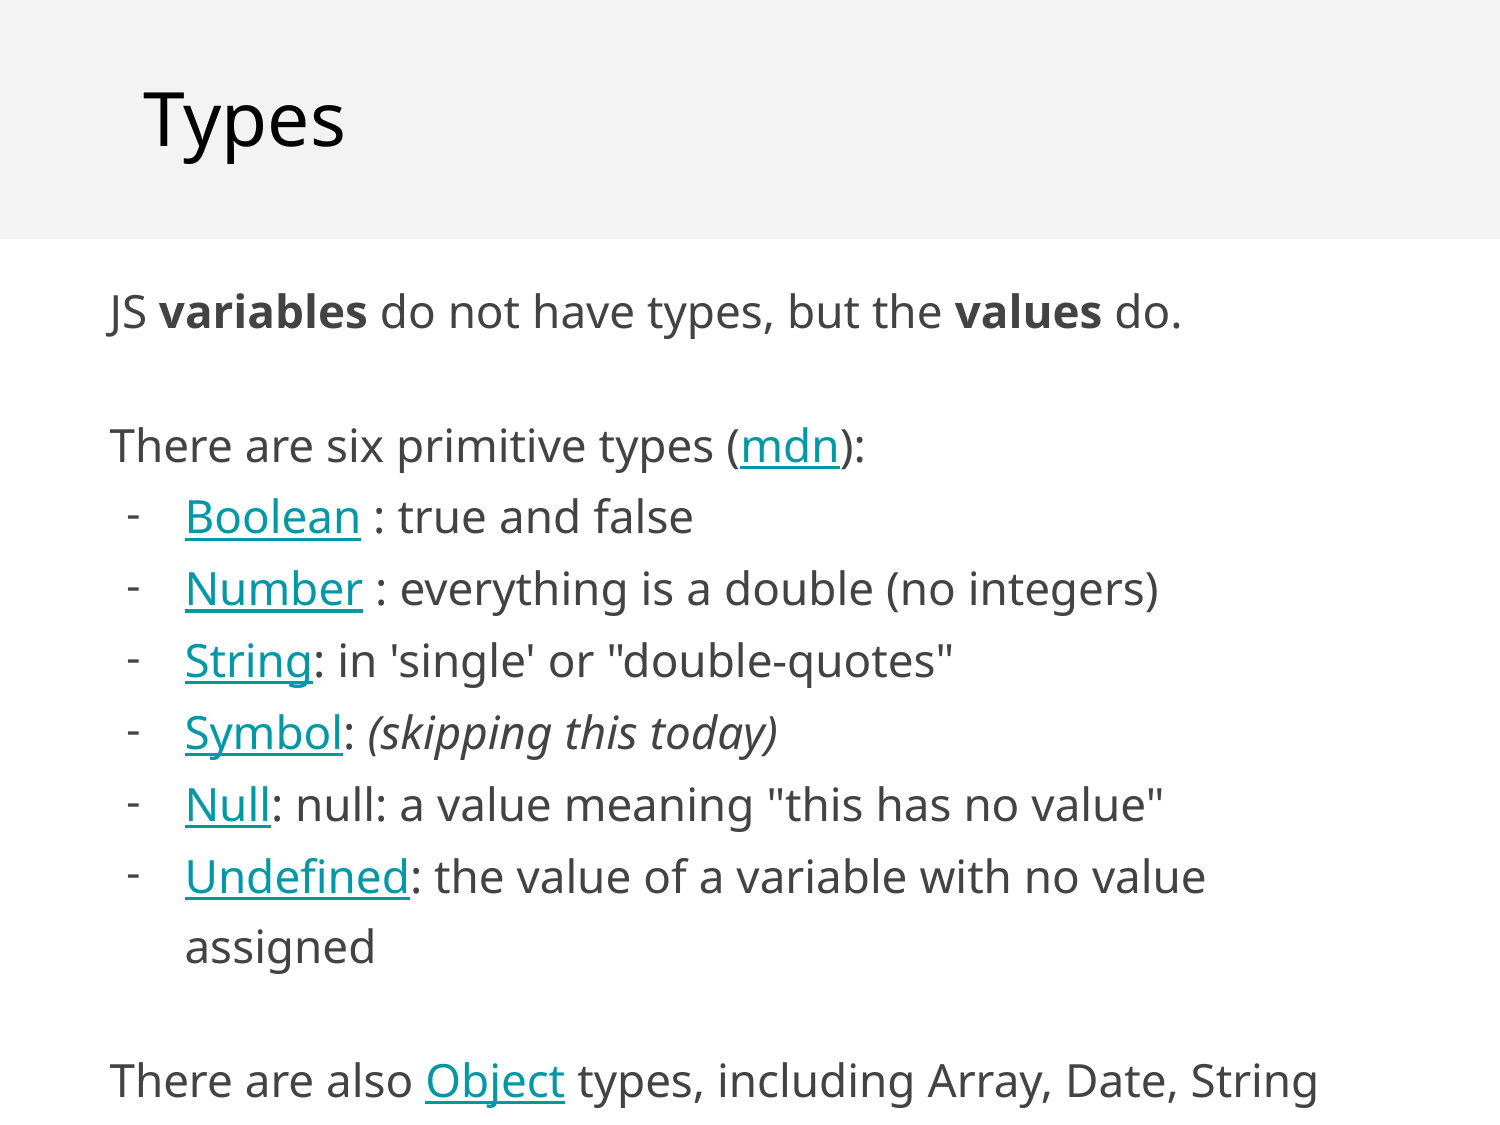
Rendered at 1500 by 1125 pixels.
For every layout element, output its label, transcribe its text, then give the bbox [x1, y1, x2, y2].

title Types [128, 56, 1372, 183]
list JS variables do not have types, but the values do. There are six primitive types (mdn): Boolean : true and false Number : everything is a double (no integers) String: in 'single' or "double-quotes" Symbol: (skipping this today) Null: null: a value meaning "this has no value" Undefined: the value of a variable with no value assigned There are also Object types, including Array, Date, String (the object wrapper for the primitive type), etc. [94, 259, 1406, 1008]
